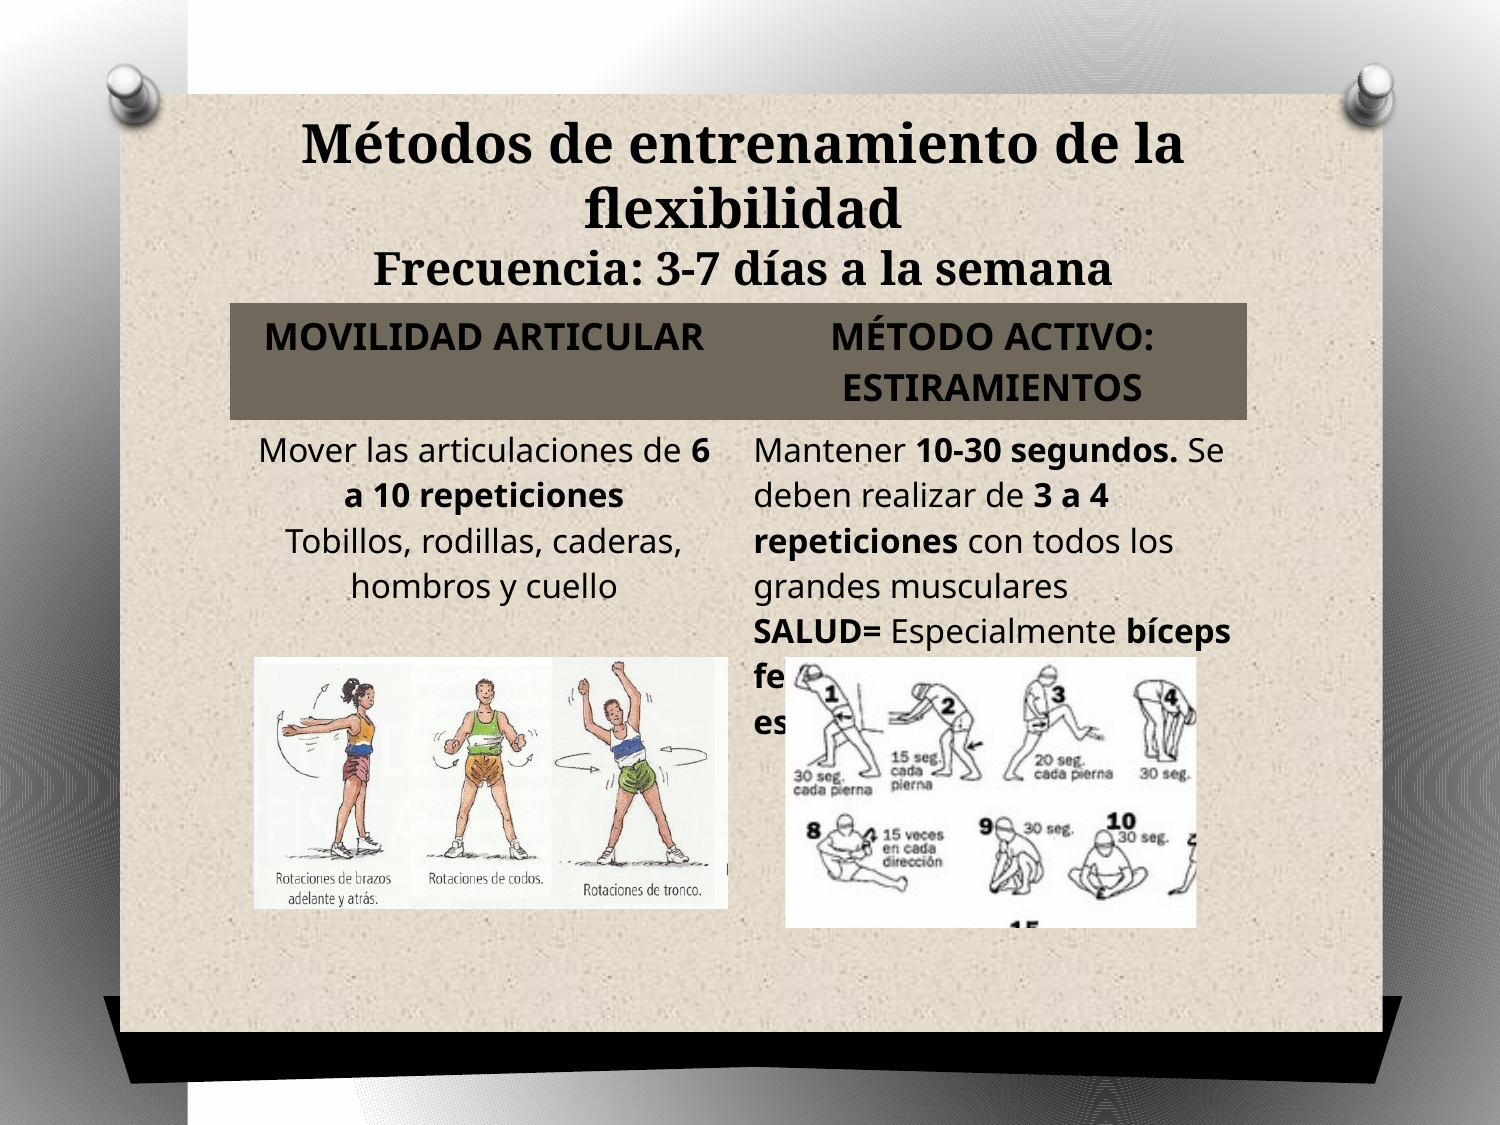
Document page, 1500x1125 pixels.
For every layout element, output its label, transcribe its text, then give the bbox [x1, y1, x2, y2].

table_cell Mover las articulaciones de 6 a 10 repeticiones Tobillos, rodillas, caderas, hombros y cuello [230, 420, 738, 1024]
table_header MÉTODO ACTIVO: ESTIRAMIENTOS [738, 303, 1247, 420]
title Métodos de entrenamiento de la flexibilidad Frecuencia: 3-7 días a la semana [147, 101, 1341, 244]
table_header MOVILIDAD ARTICULAR [230, 303, 738, 420]
picture [76, 31, 1439, 1032]
table_cell Mantener 10-30 segundos. Se deben realizar de 3 a 4 repeticiones con todos los grandes musculares SALUD= Especialmente bíceps femoral y músculos de la espalda. [738, 420, 1247, 1024]
